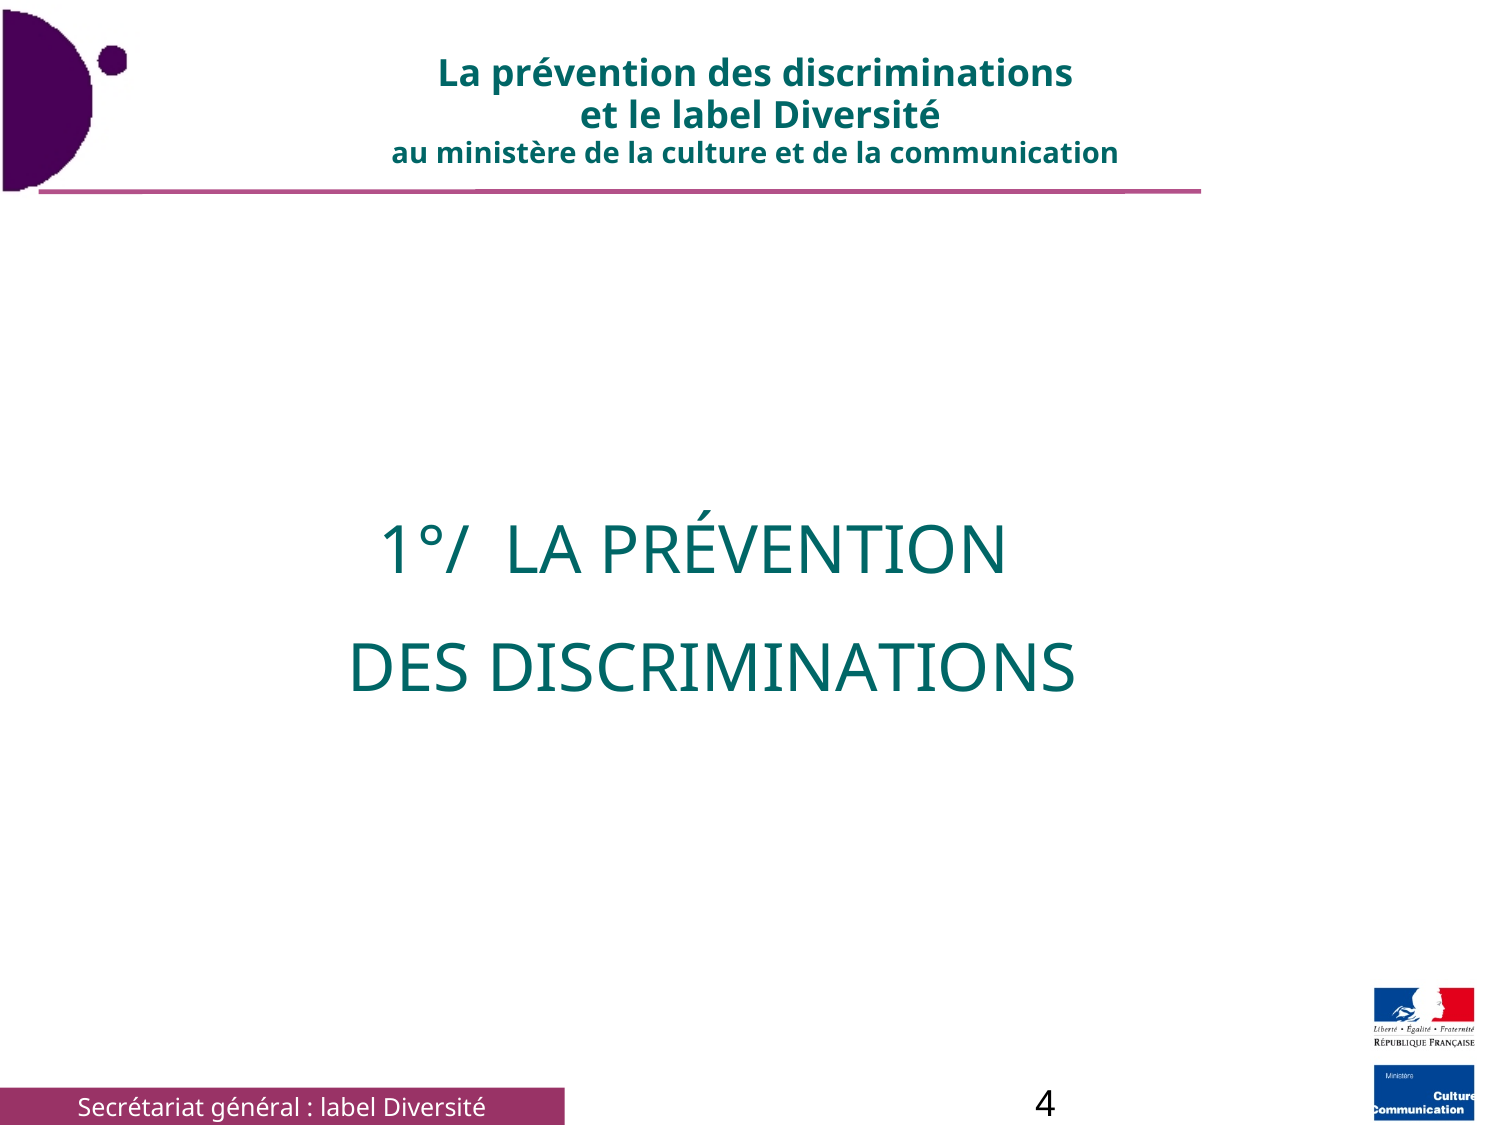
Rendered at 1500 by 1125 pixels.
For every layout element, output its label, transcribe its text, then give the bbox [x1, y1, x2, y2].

text_box La prévention des discriminations et le label Diversité au ministère de la culture et de la communication [118, 41, 1394, 179]
picture [0, 0, 149, 204]
text_box <numéro> [1020, 1071, 1370, 1125]
picture [1370, 979, 1477, 1125]
text_box 1°/ LA PRÉVENTION DES DISCRIMINATIONS [59, 502, 1329, 669]
